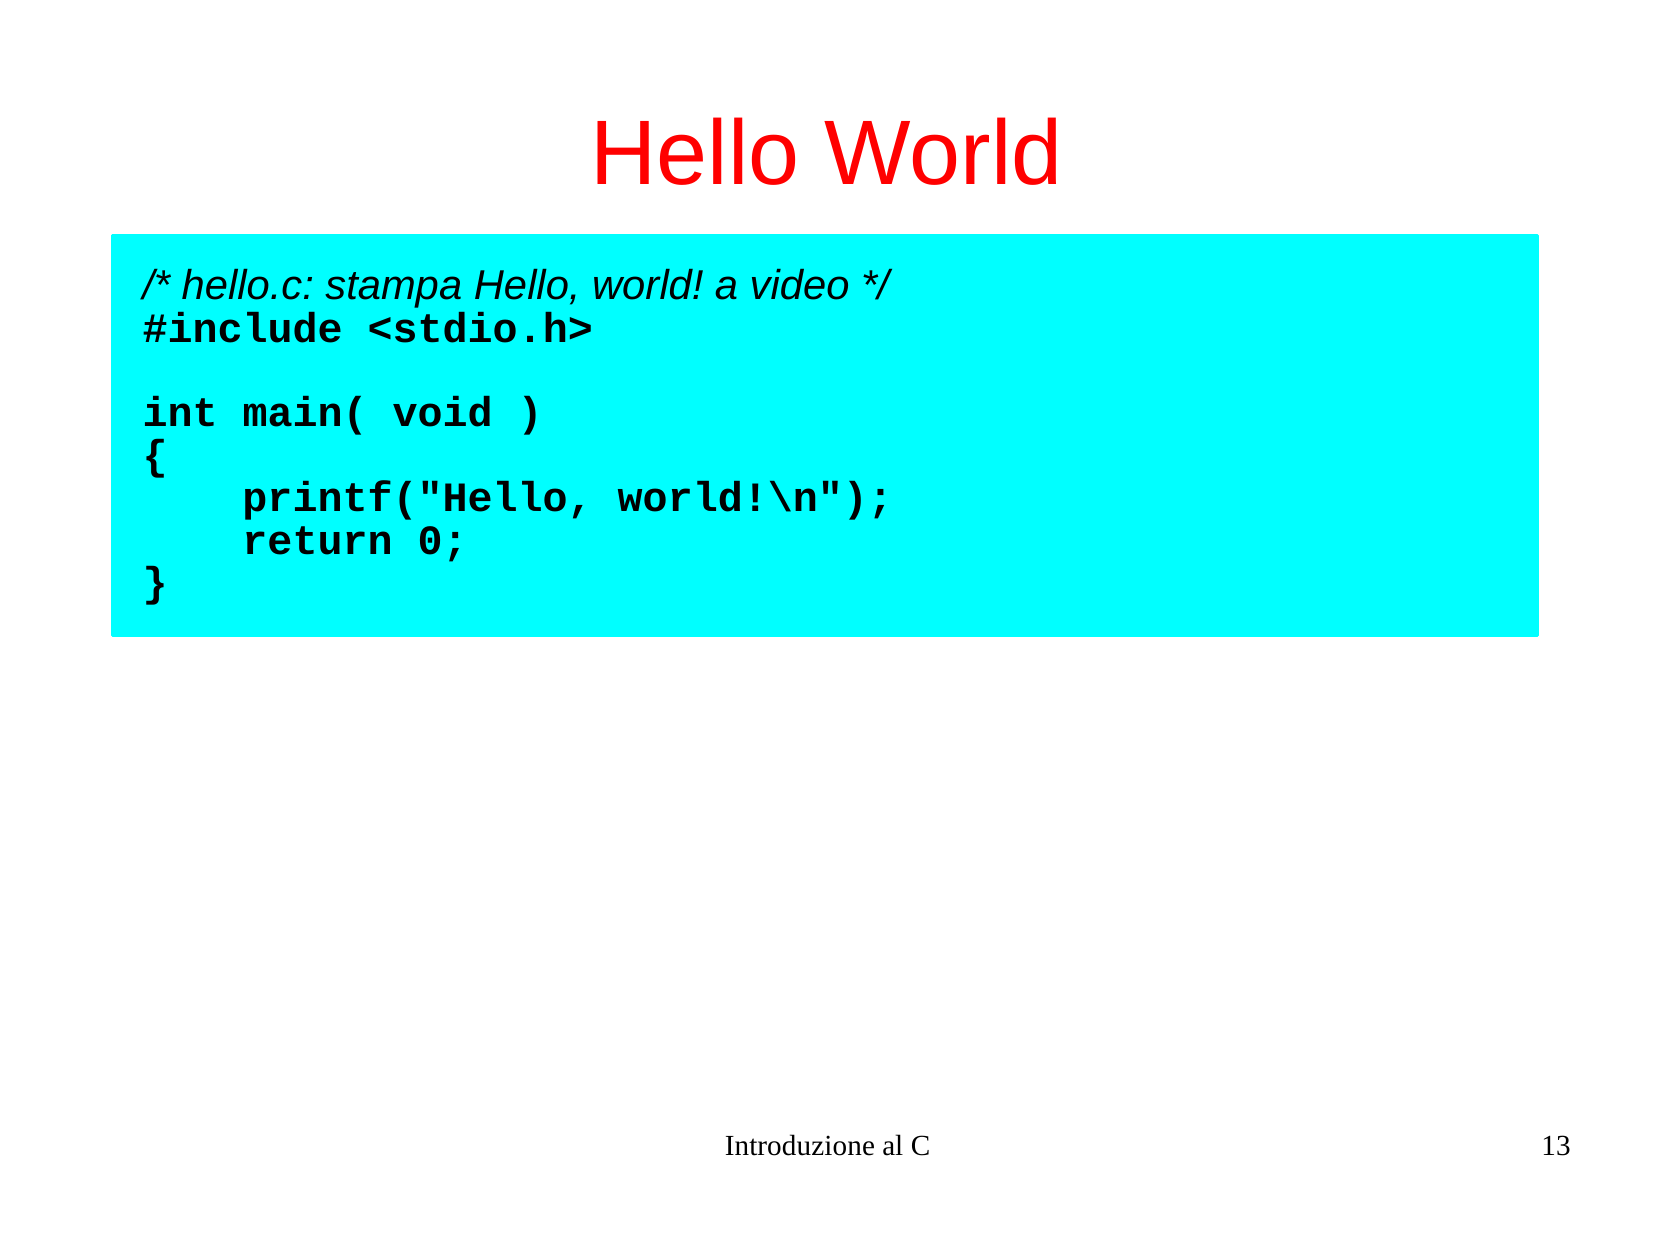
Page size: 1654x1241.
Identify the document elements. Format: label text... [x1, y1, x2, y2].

text_box /* hello.c: stampa Hello, world! a video */ #include <stdio.h> int main( void ) { printf("Hello, world!\n"); return 0; } [112, 235, 1538, 636]
title Hello World [82, 49, 1571, 257]
